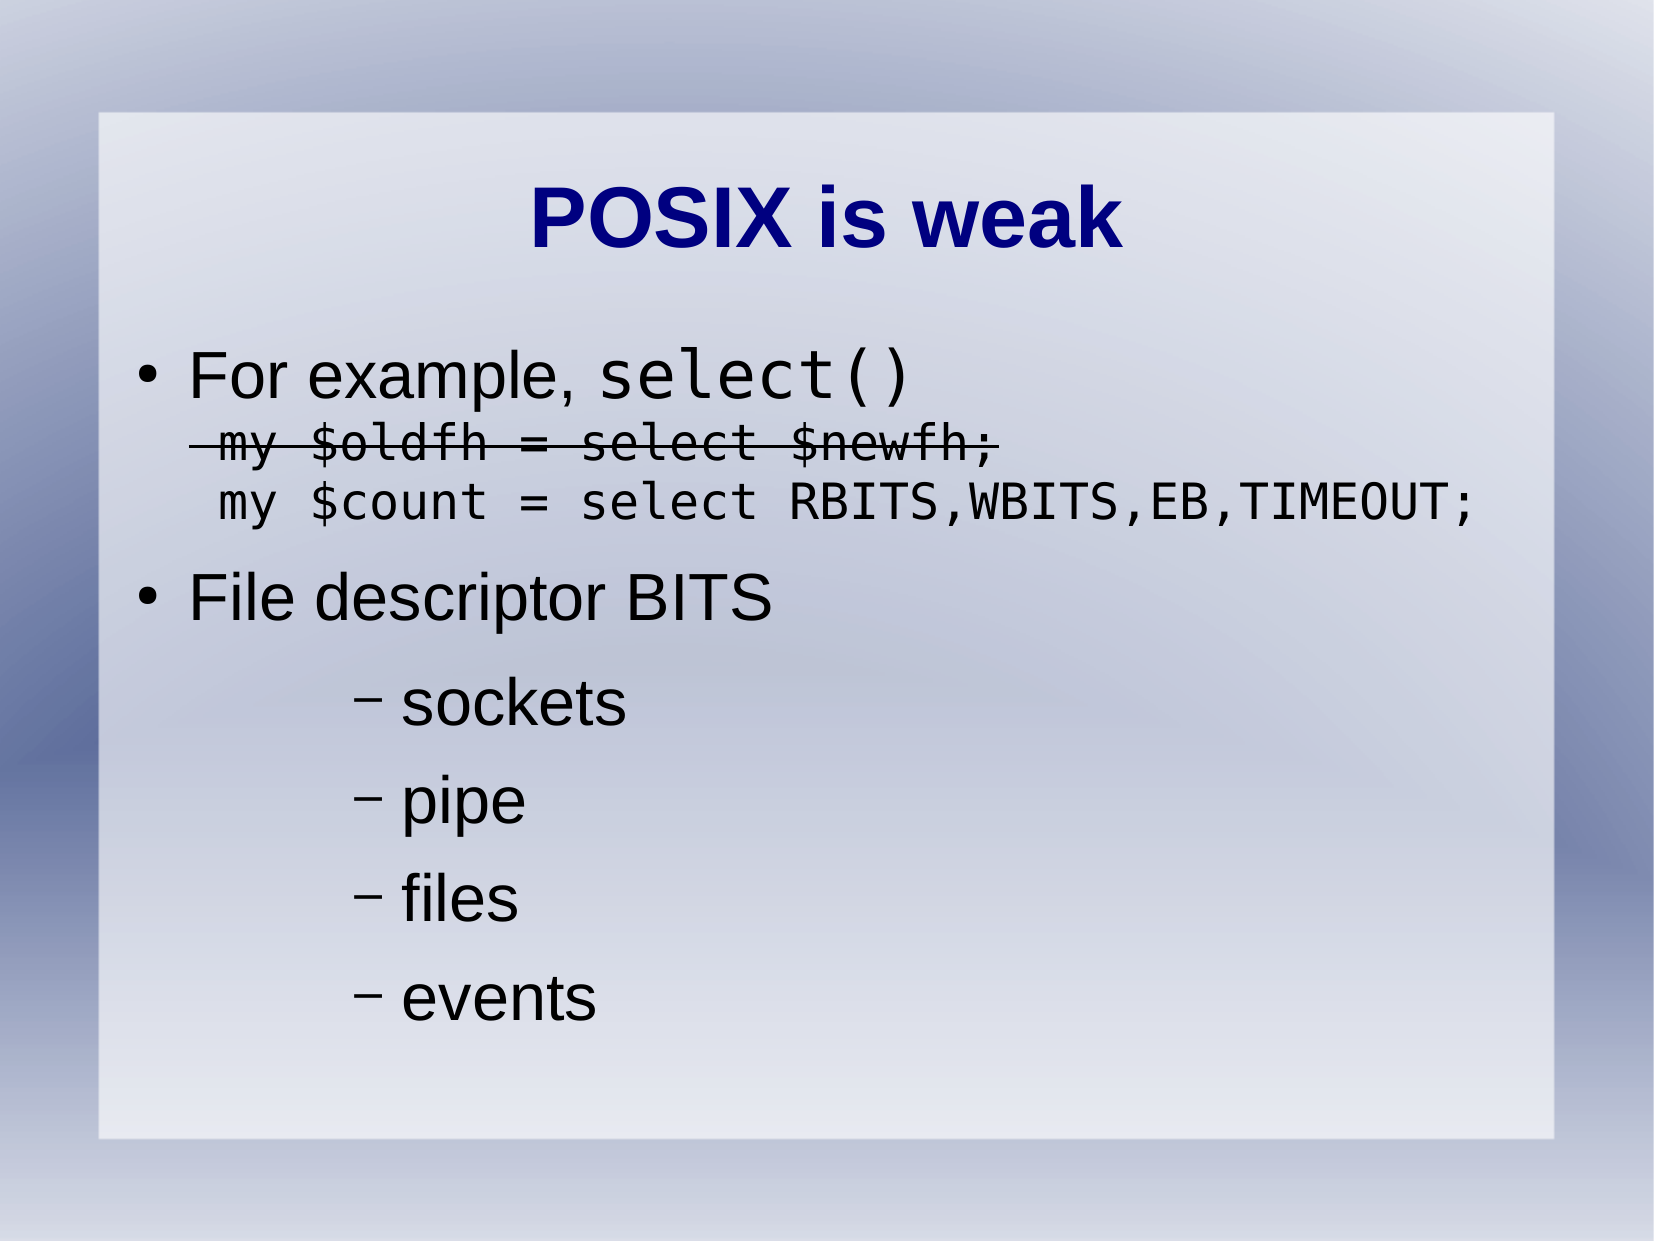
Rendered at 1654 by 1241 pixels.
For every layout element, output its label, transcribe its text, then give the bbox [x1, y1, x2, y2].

list For example, select() my $oldfh = select $newfh; my $count = select RBITS,WBITS,EB,TIMEOUT; File descriptor BITS sockets pipe files events [118, 336, 1506, 1156]
title POSIX is weak [118, 114, 1536, 322]
picture [0, 0, 1654, 1241]
